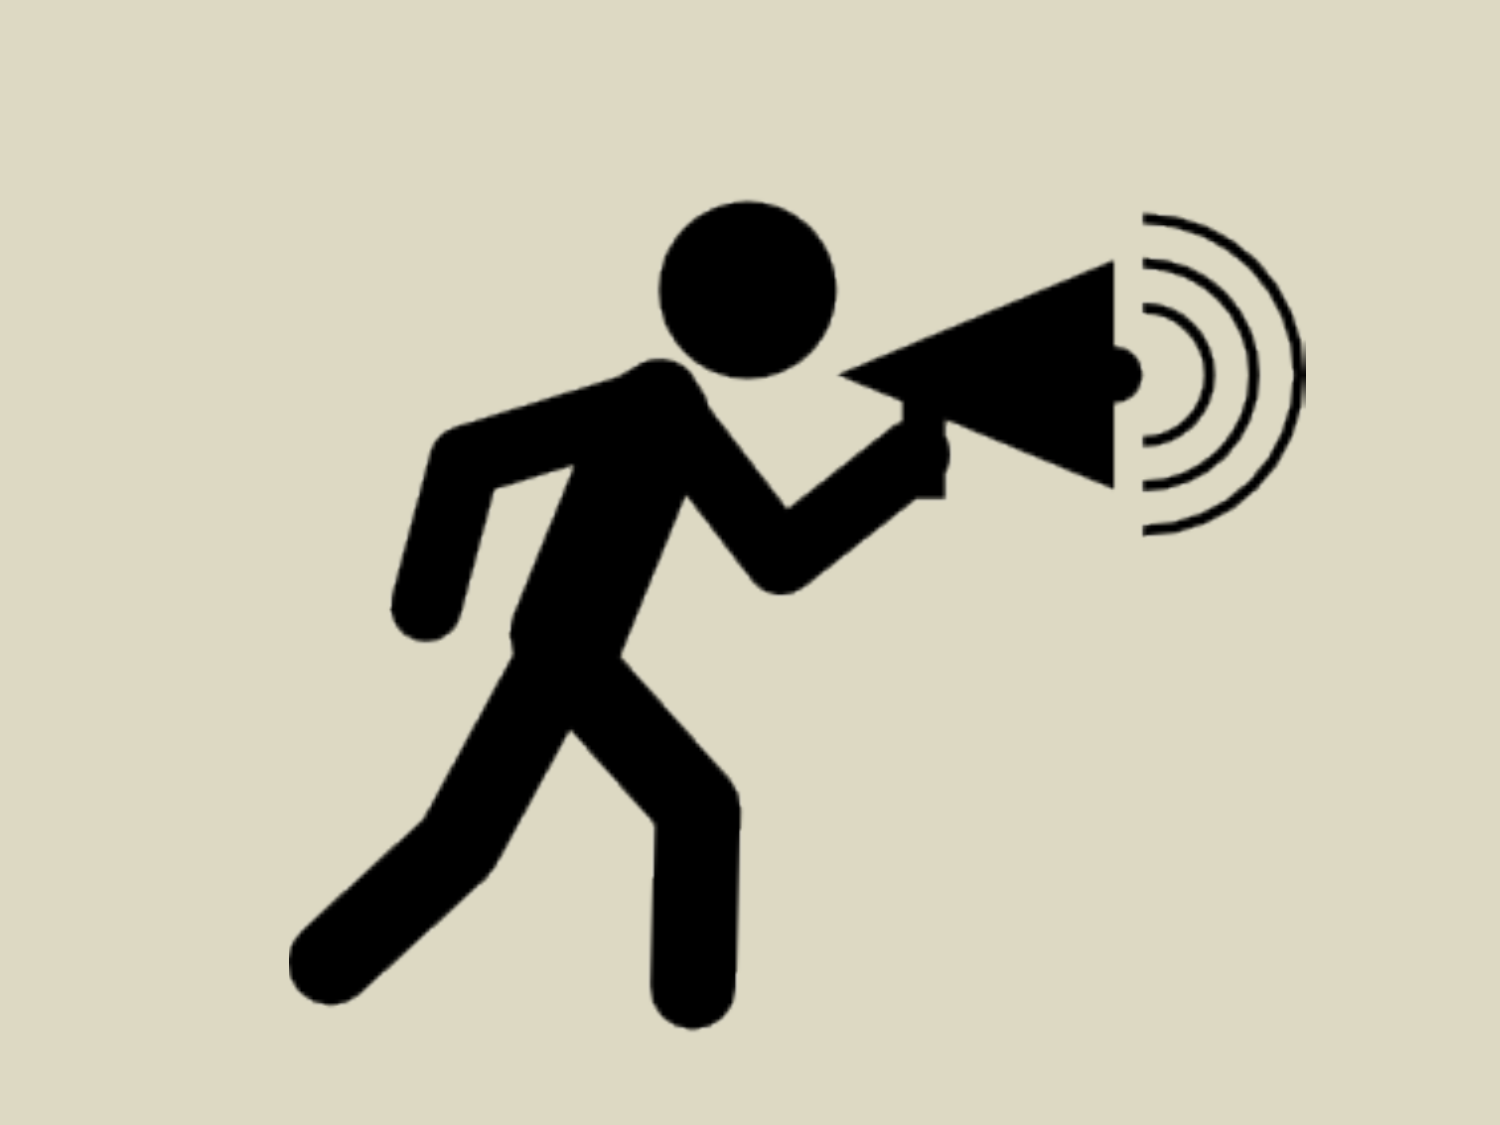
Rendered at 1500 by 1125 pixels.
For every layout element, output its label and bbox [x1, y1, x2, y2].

picture [289, 109, 1306, 1125]
